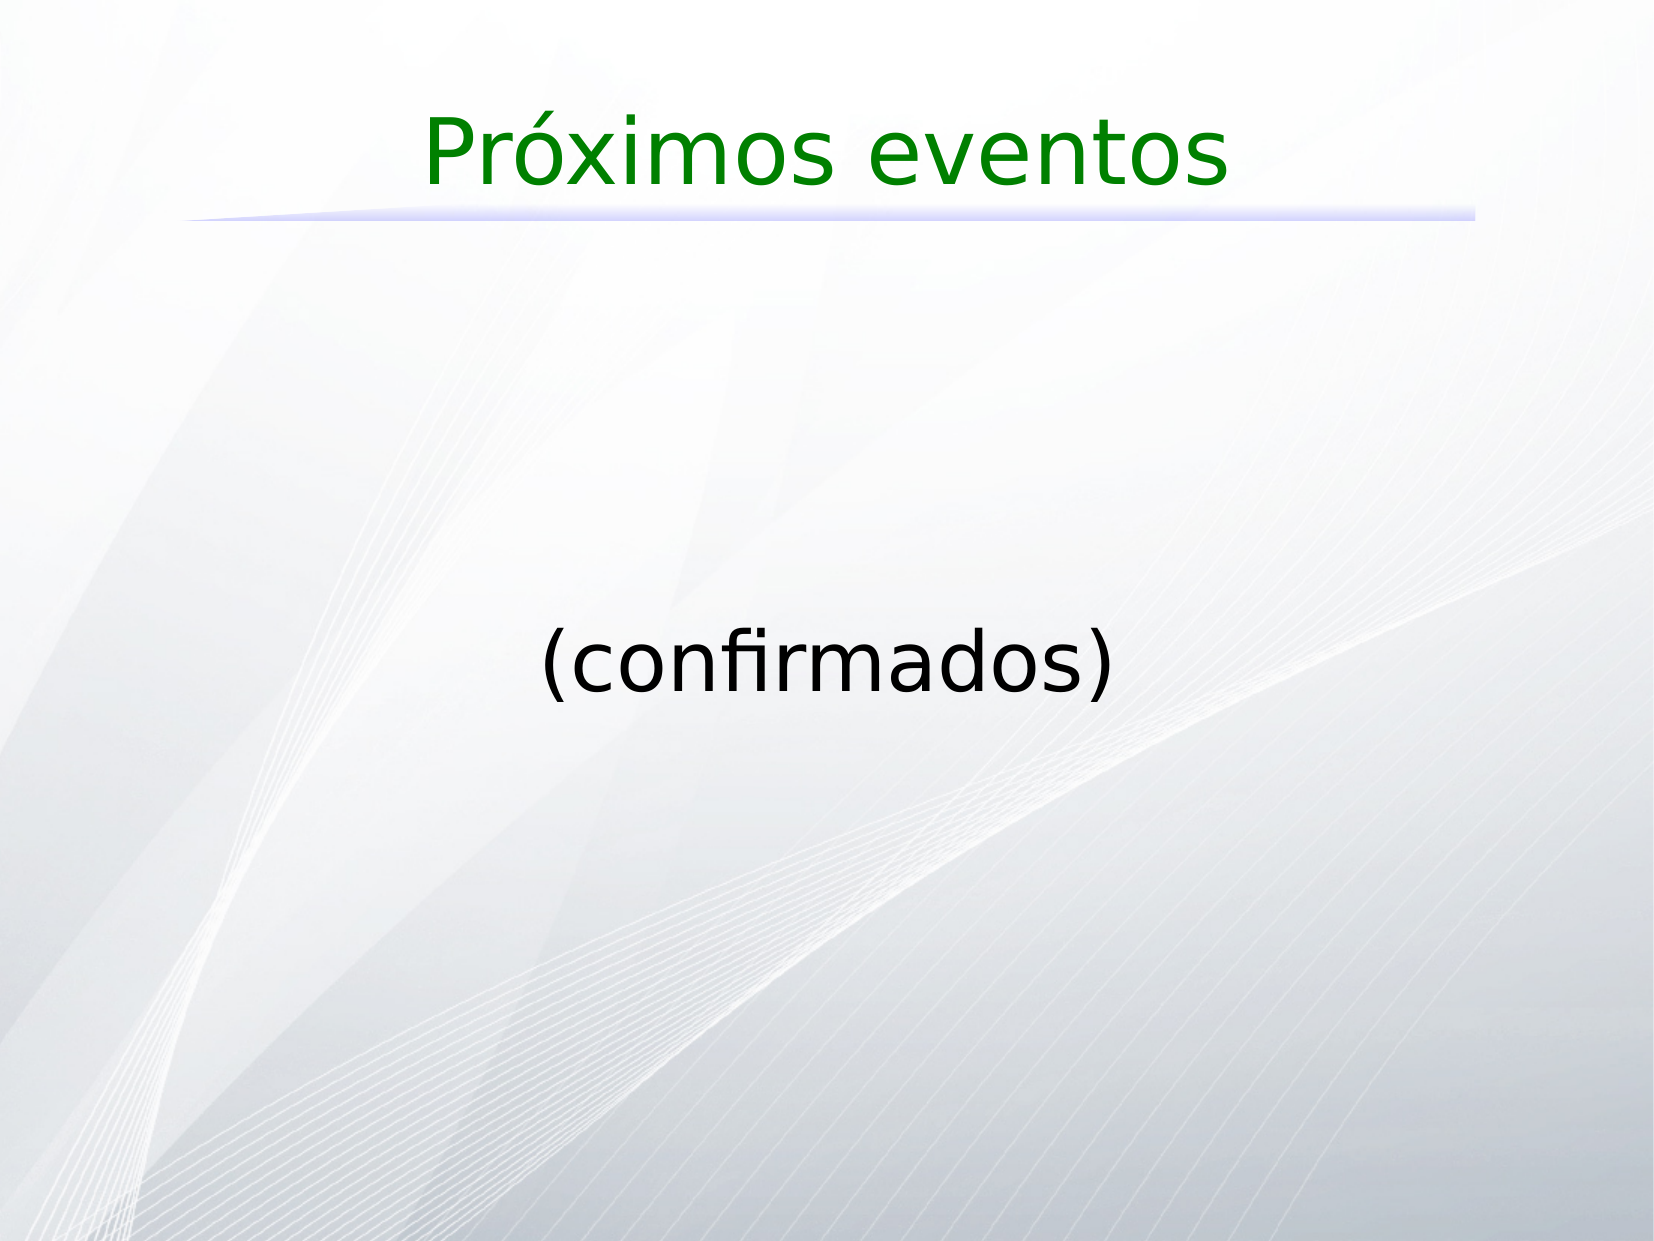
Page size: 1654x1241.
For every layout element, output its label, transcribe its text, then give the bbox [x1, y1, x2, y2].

title Próximos eventos [82, 49, 1571, 257]
picture [0, 0, 1654, 1241]
list (confirmados) [59, 614, 1595, 1182]
